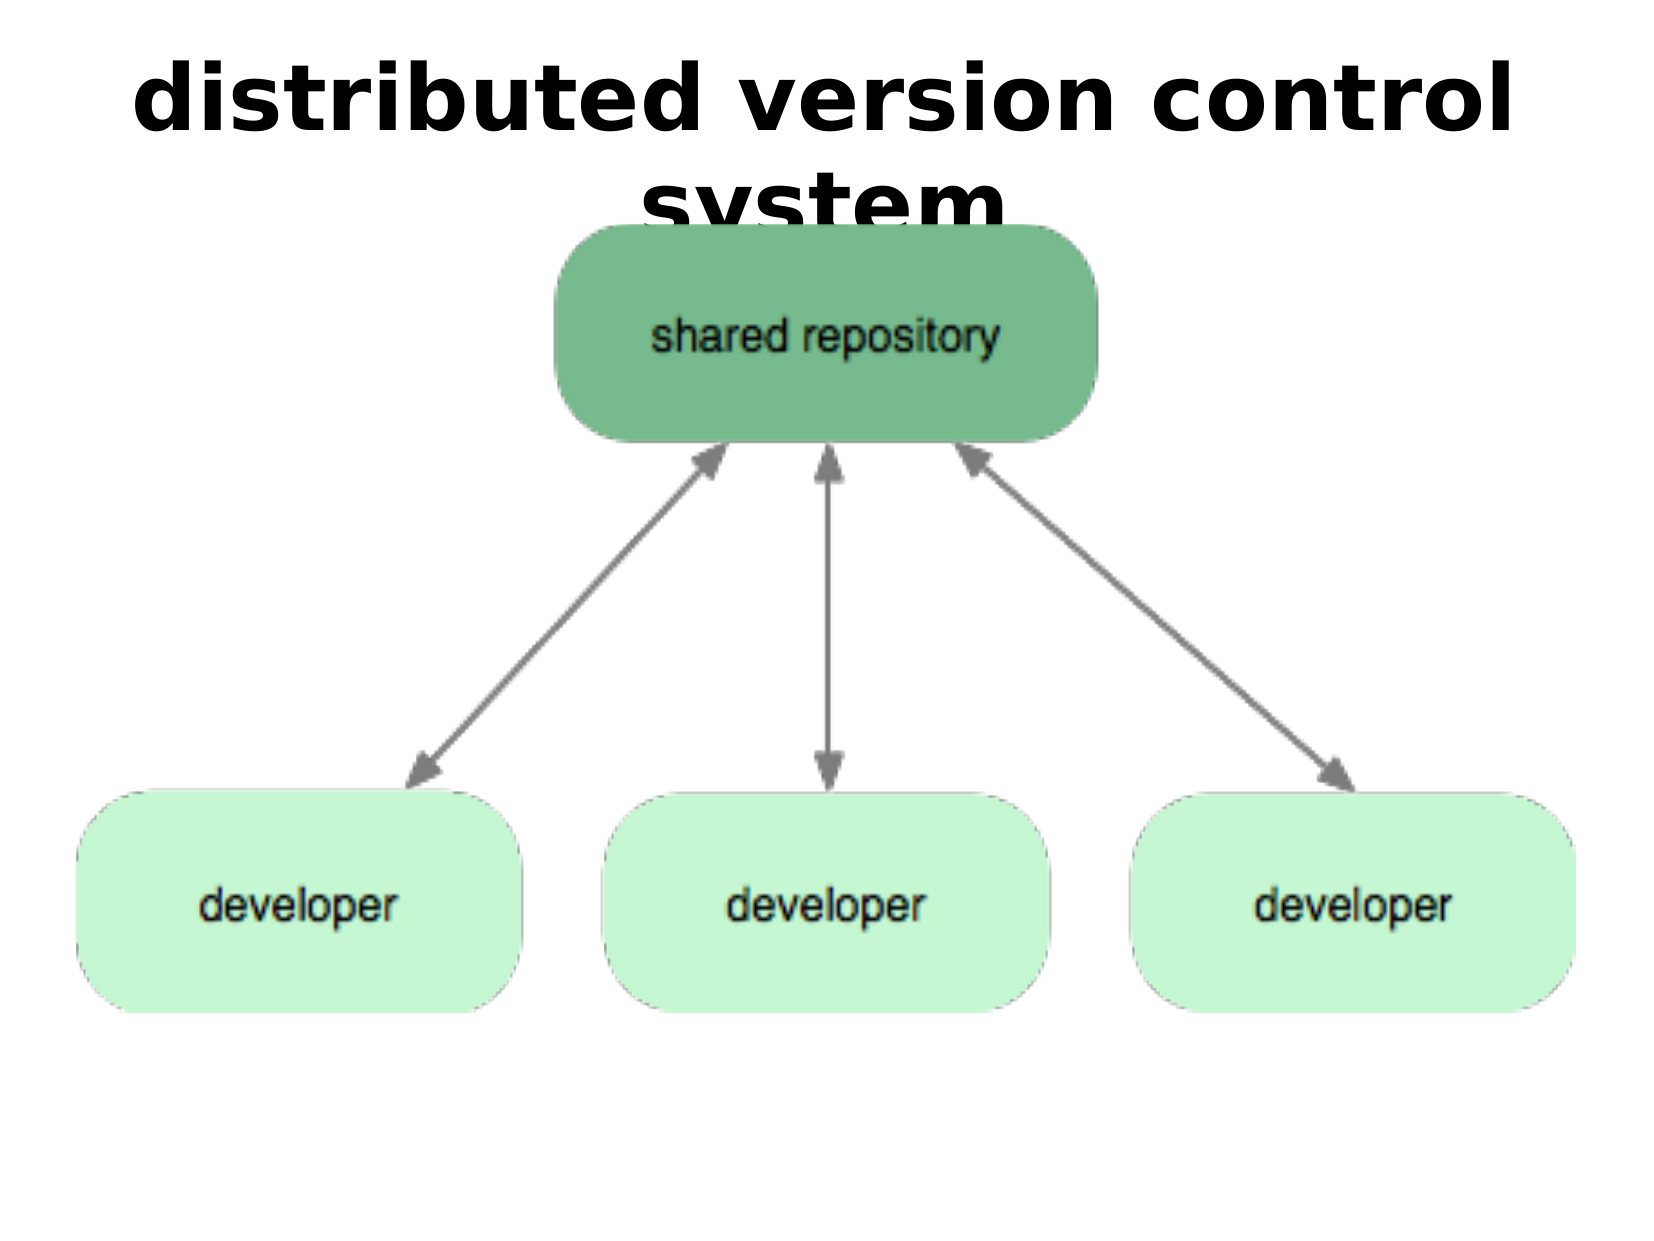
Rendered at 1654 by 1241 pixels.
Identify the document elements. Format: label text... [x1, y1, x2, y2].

picture [75, 224, 1576, 1013]
text_box distributed version control system [37, 37, 1613, 188]
